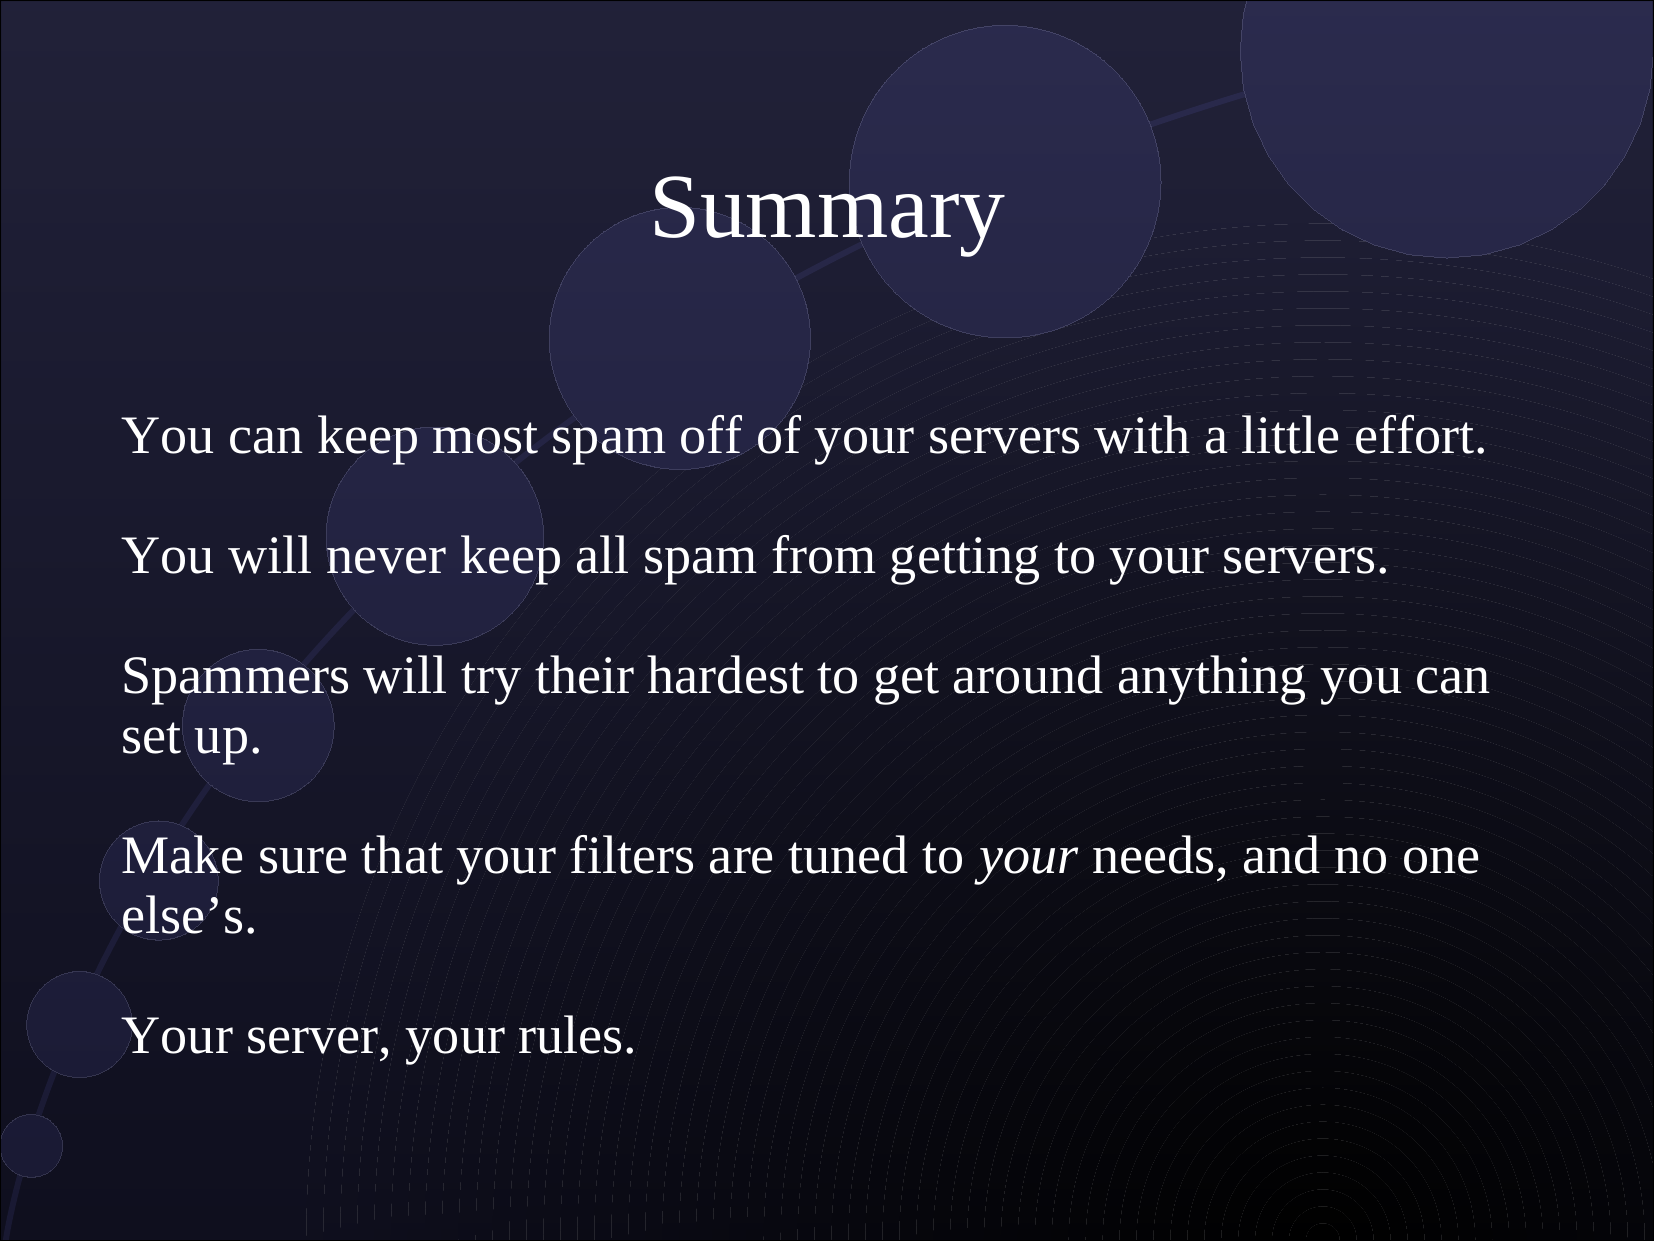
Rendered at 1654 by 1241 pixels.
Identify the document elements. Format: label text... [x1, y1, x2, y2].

title Summary [121, 102, 1534, 311]
subtitle You can keep most spam off of your servers with a little effort. You will never keep all spam from getting to your servers. Spammers will try their hardest to get around anything you can set up. Make sure that your filters are tuned to your needs, and no one else’s. Your server, your rules. [121, 342, 1534, 1129]
